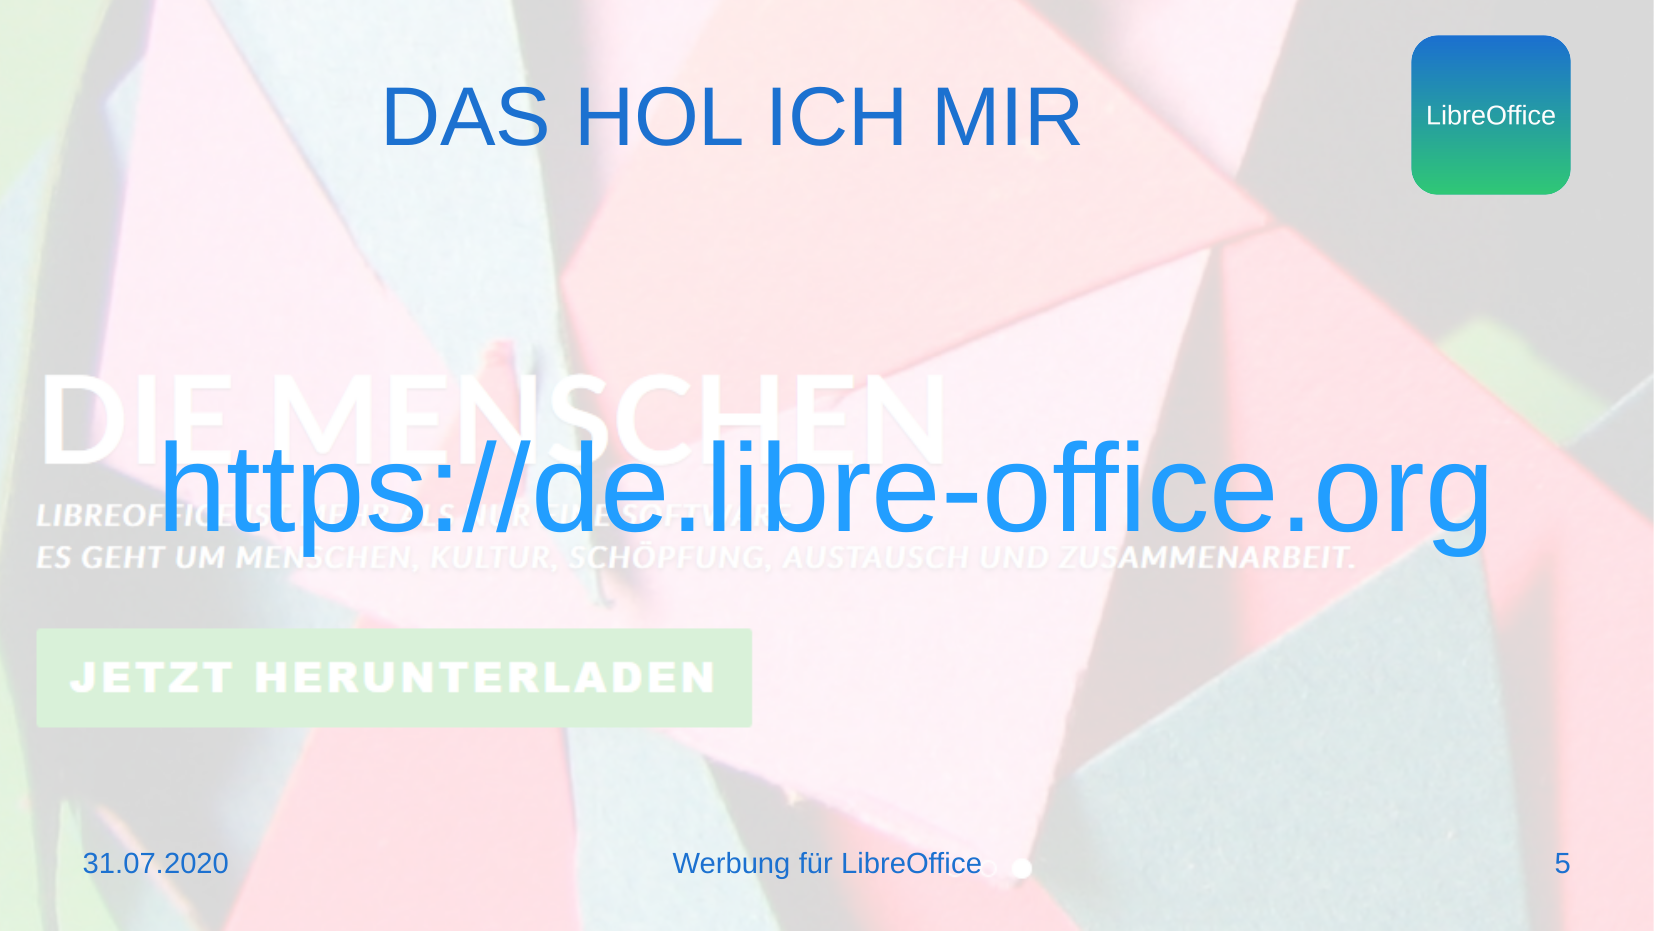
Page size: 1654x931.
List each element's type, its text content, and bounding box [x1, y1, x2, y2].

title DAS HOL ICH MIR [82, 37, 1382, 197]
picture [1411, 35, 1571, 195]
subtitle https://de.libre-office.org [82, 417, 1571, 558]
